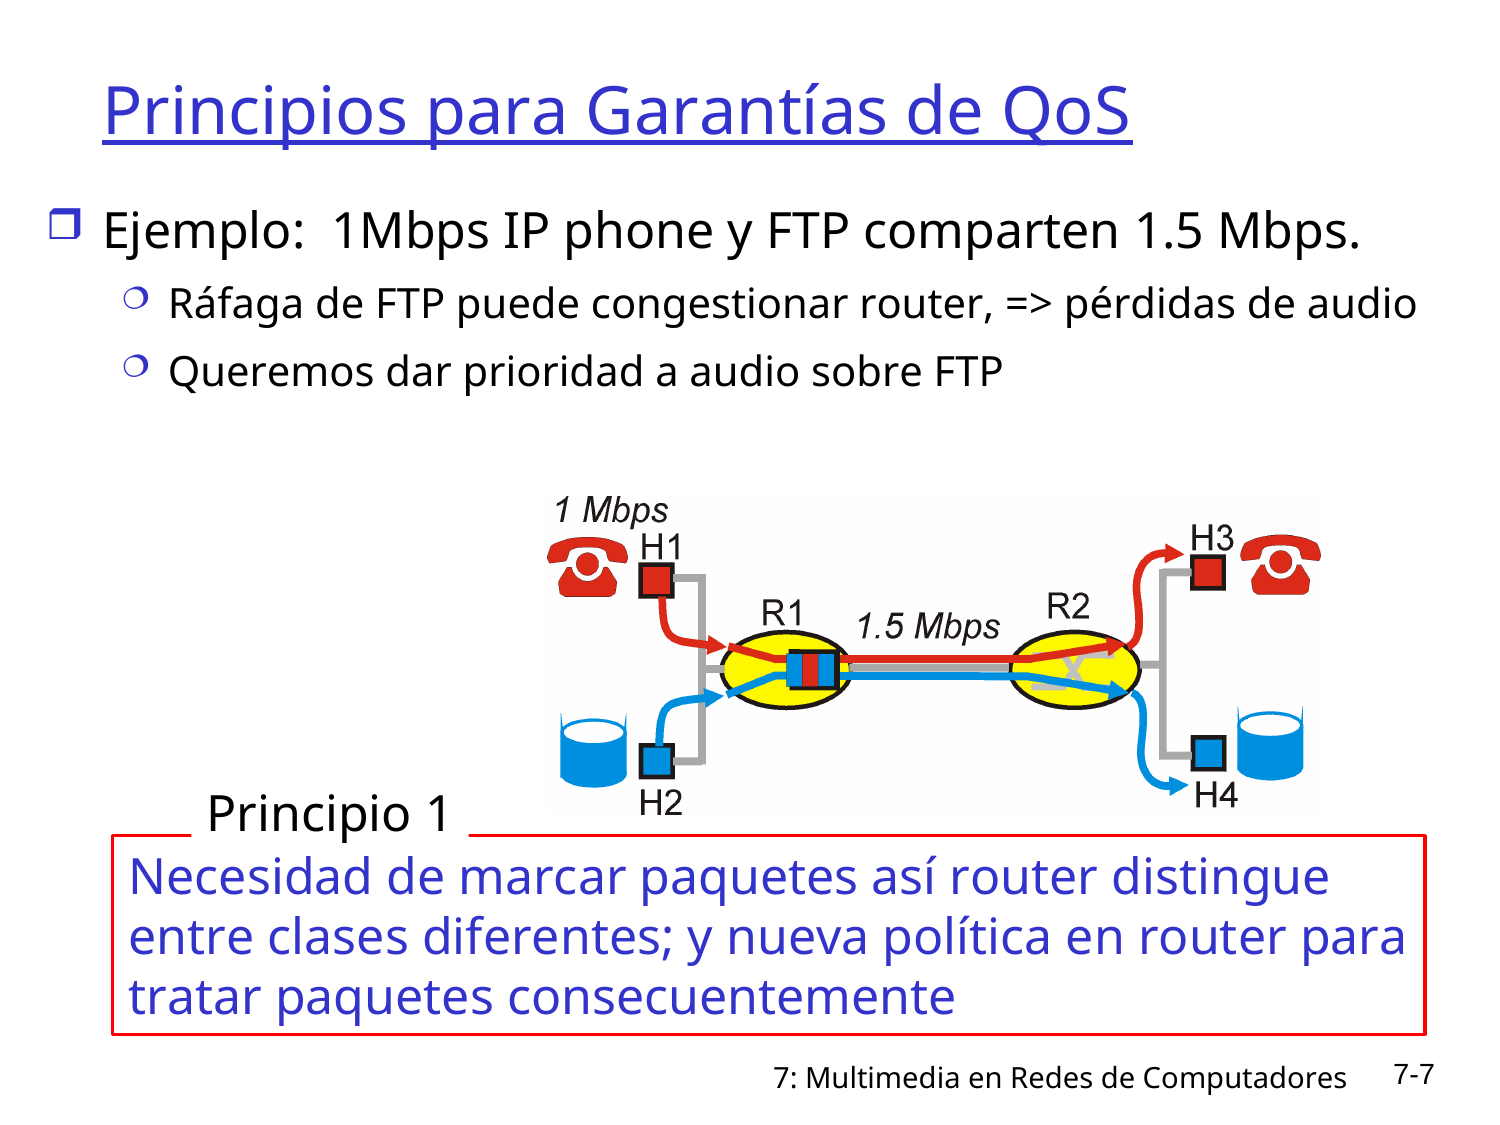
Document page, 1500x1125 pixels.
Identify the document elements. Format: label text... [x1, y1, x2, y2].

title Principios para Garantías de QoS [87, 37, 1363, 181]
text_box Principio 1 [191, 774, 469, 850]
picture [547, 496, 1321, 815]
text_box Necesidad de marcar paquetes así router distingue entre clases diferentes; y nueva política en router para tratar paquetes consecuentemente [112, 835, 1426, 1035]
list Ejemplo: 1Mbps IP phone y FTP comparten 1.5 Mbps. Ráfaga de FTP puede congestionar router, => pérdidas de audio Queremos dar prioridad a audio sobre FTP [31, 187, 1463, 510]
